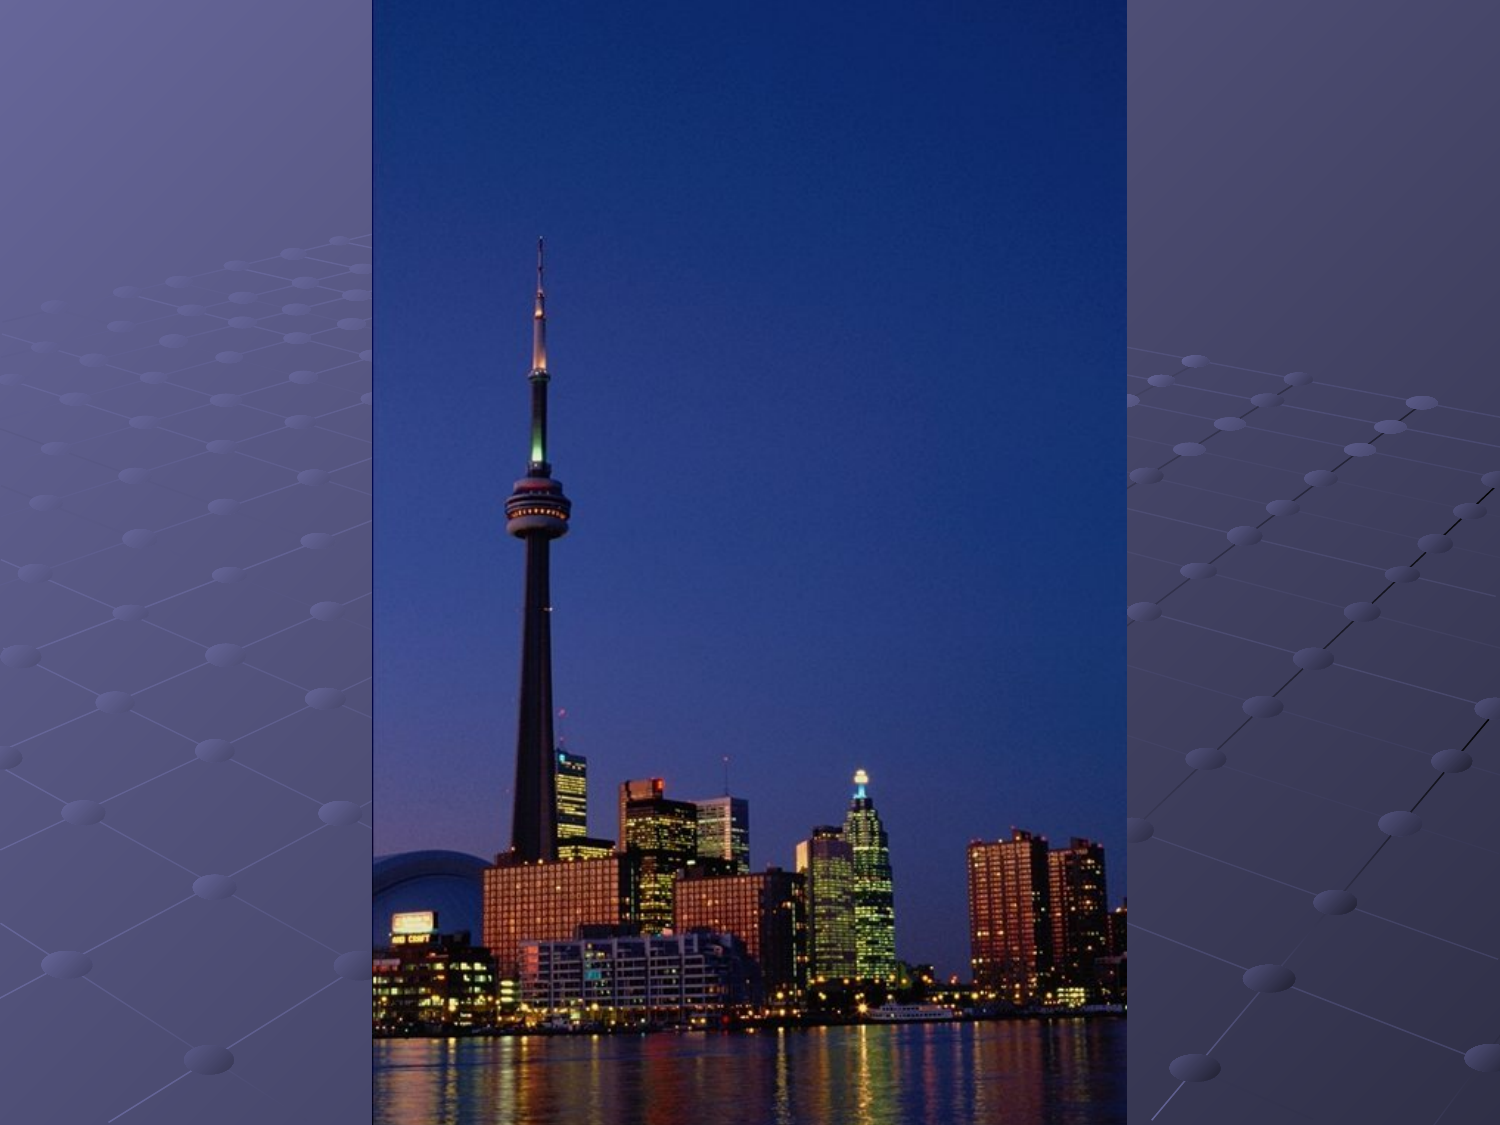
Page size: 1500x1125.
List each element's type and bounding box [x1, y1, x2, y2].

picture [372, 0, 1127, 1125]
